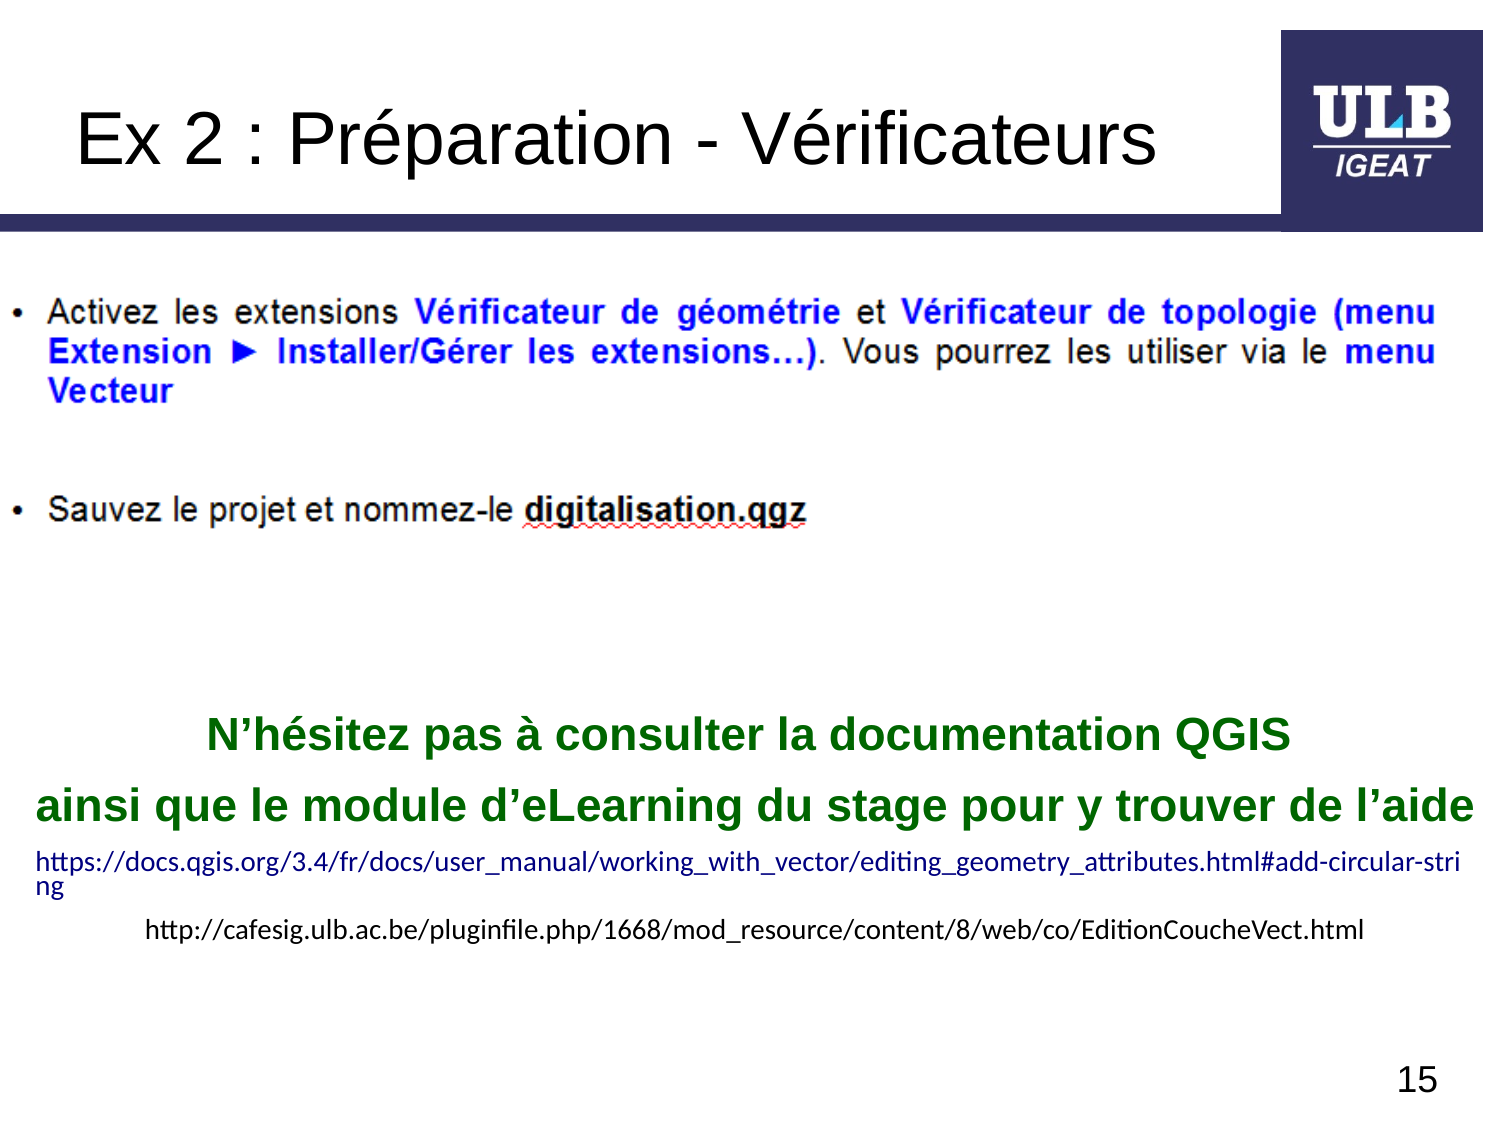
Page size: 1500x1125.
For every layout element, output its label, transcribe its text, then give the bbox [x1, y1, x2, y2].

title Ex 2 : Préparation - Vérificateurs [75, 44, 1425, 233]
picture [1281, 30, 1483, 232]
list N’hésitez pas à consulter la documentation QGIS ainsi que le module d’eLearning du stage pour y trouver de l’aide https://docs.qgis.org/3.4/fr/docs/user_manual/working_with_vector/editing_geometry_attributes.html#add-circular-string http://cafesig.ulb.ac.be/pluginfile.php/1668/mod_resource/content/8/web/co/EditionCoucheVect.html [35, 578, 1477, 957]
picture [0, 264, 1489, 556]
